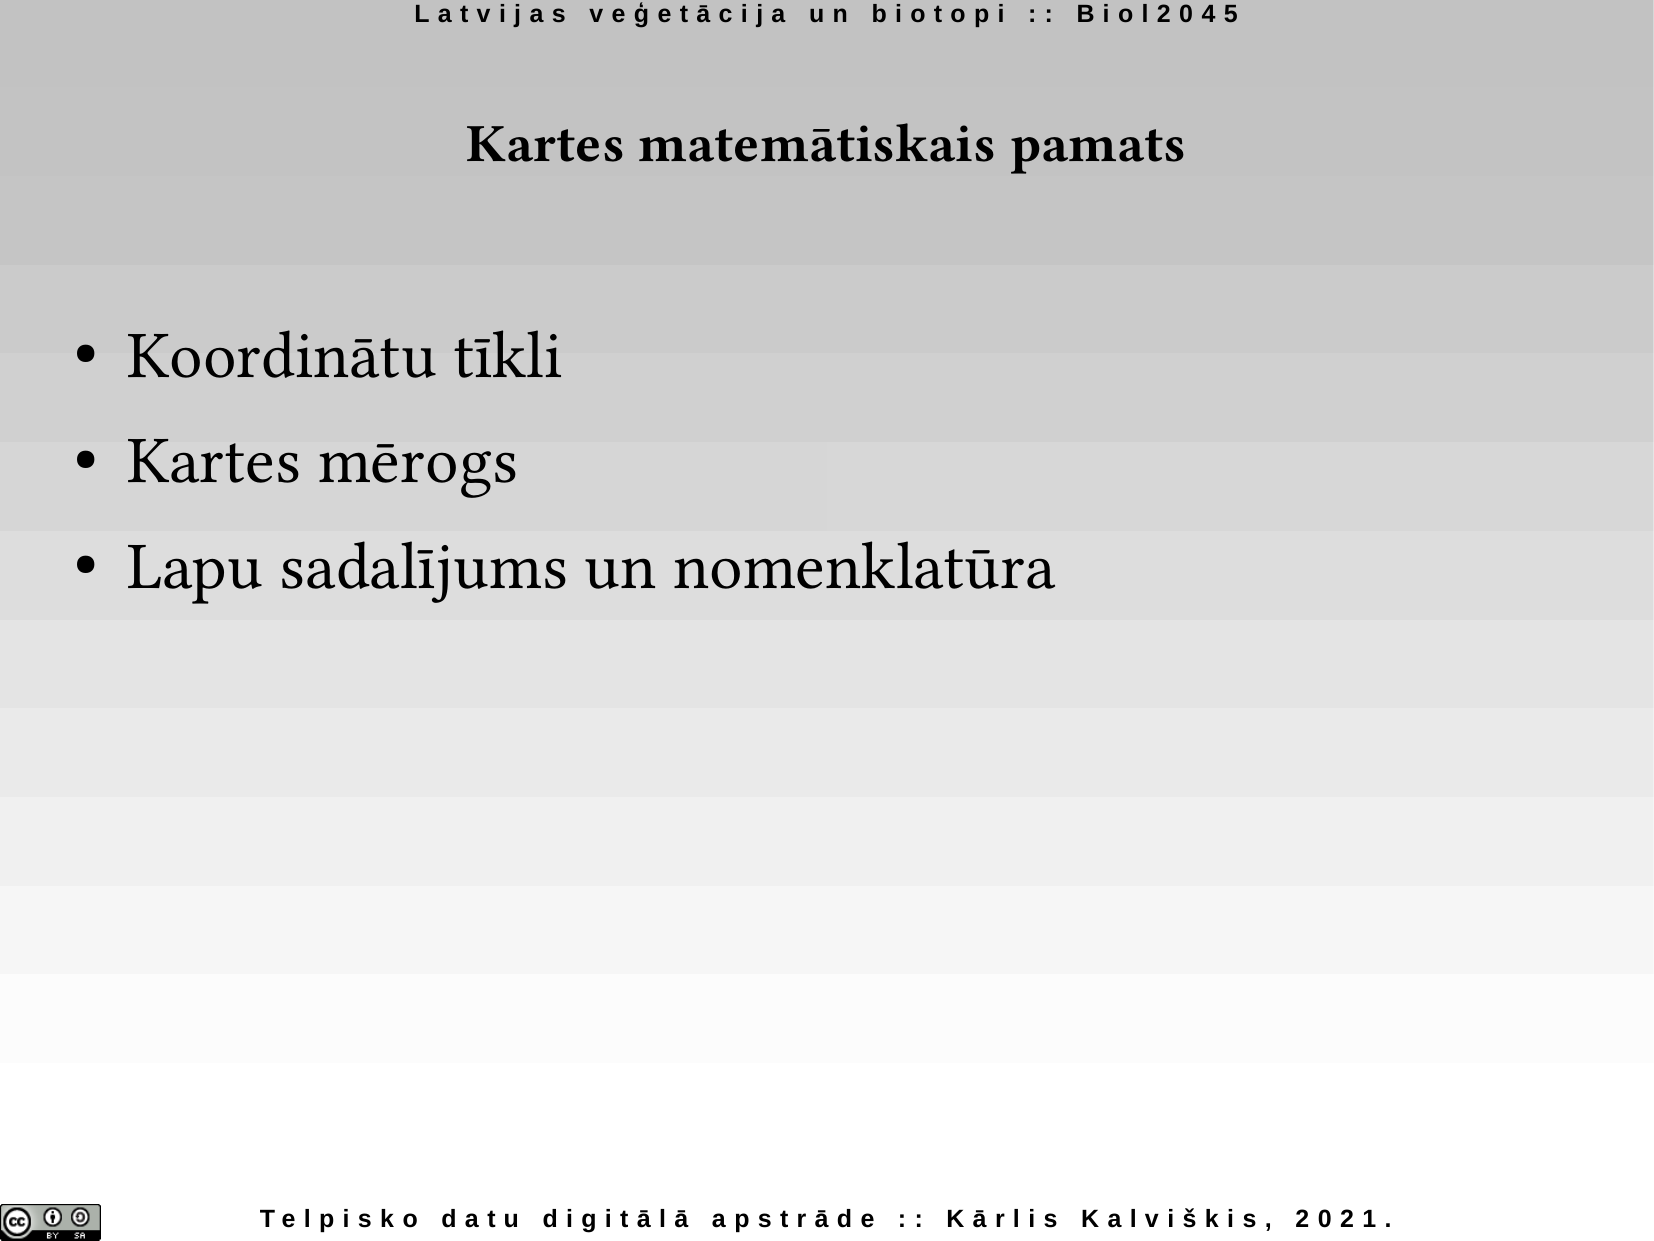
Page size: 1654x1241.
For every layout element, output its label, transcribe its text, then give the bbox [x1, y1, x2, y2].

title Kartes matemātiskais pamats [0, 1, 1654, 287]
picture [0, 287, 1654, 1241]
list Koordinātu tīkli Kartes mērogs Lapu sadalījums un nomenklatūra [56, 317, 1600, 1175]
